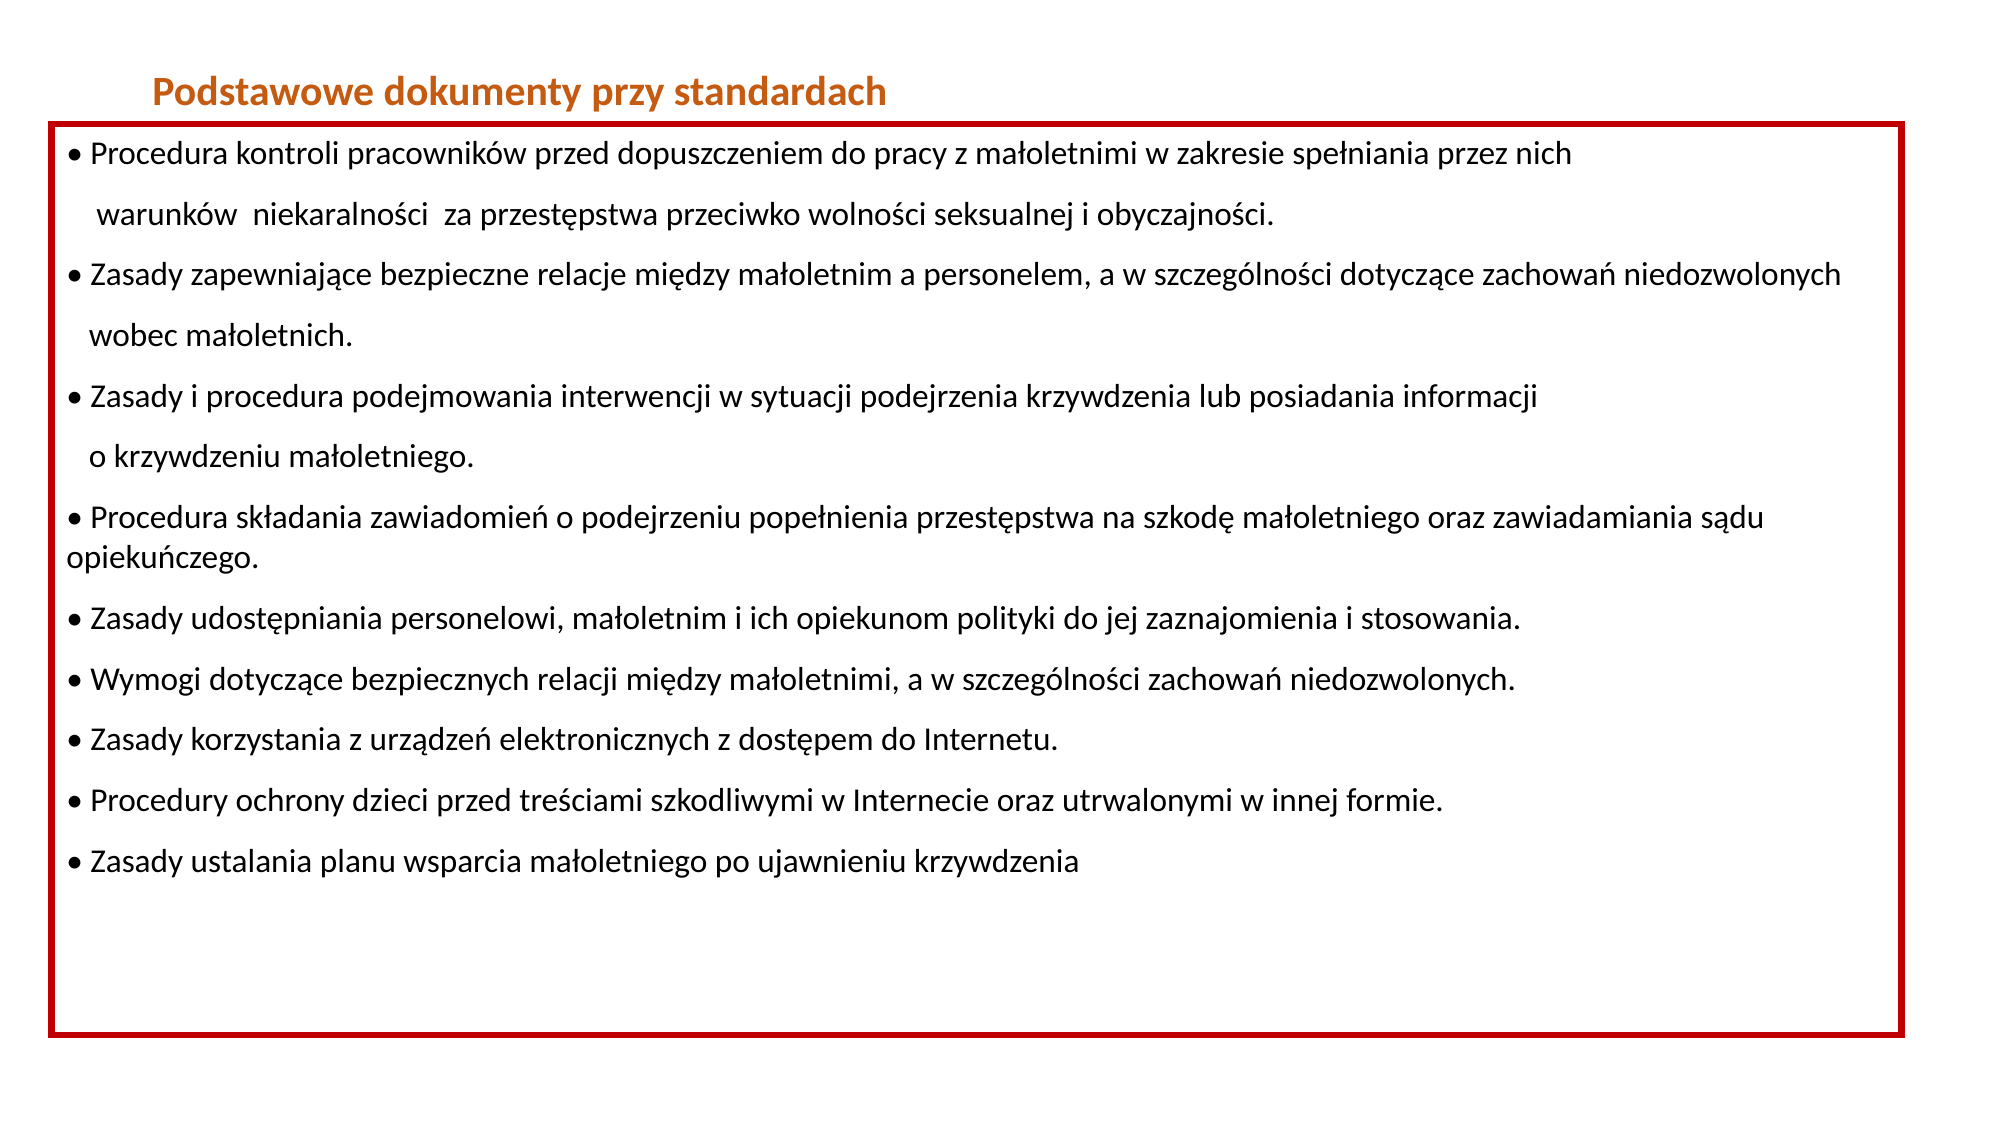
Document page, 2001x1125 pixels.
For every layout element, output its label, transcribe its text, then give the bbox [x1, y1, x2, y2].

title Podstawowe dokumenty przy standardach [137, 59, 1863, 121]
list • Procedura kontroli pracowników przed dopuszczeniem do pracy z małoletnimi w zakresie spełniania przez nich warunków niekaralności za przestępstwa przeciwko wolności seksualnej i obyczajności. • Zasady zapewniające bezpieczne relacje między małoletnim a personelem, a w szczególności dotyczące zachowań niedozwolonych wobec małoletnich. • Zasady i procedura podejmowania interwencji w sytuacji podejrzenia krzywdzenia lub posiadania informacji o krzywdzeniu małoletniego. • Procedura składania zawiadomień o podejrzeniu popełnienia przestępstwa na szkodę małoletniego oraz zawiadamiania sądu opiekuńczego. • Zasady udostępniania personelowi, małoletnim i ich opiekunom polityki do jej zaznajomienia i stosowania. • Wymogi dotyczące bezpiecznych relacji między małoletnimi, a w szczególności zachowań niedozwolonych. • Zasady korzystania z urządzeń elektronicznych z dostępem do Internetu. • Procedury ochrony dzieci przed treściami szkodliwymi w Internecie oraz utrwalonymi w innej formie. • Zasady ustalania planu wsparcia małoletniego po ujawnieniu krzywdzenia [51, 123, 1902, 1036]
